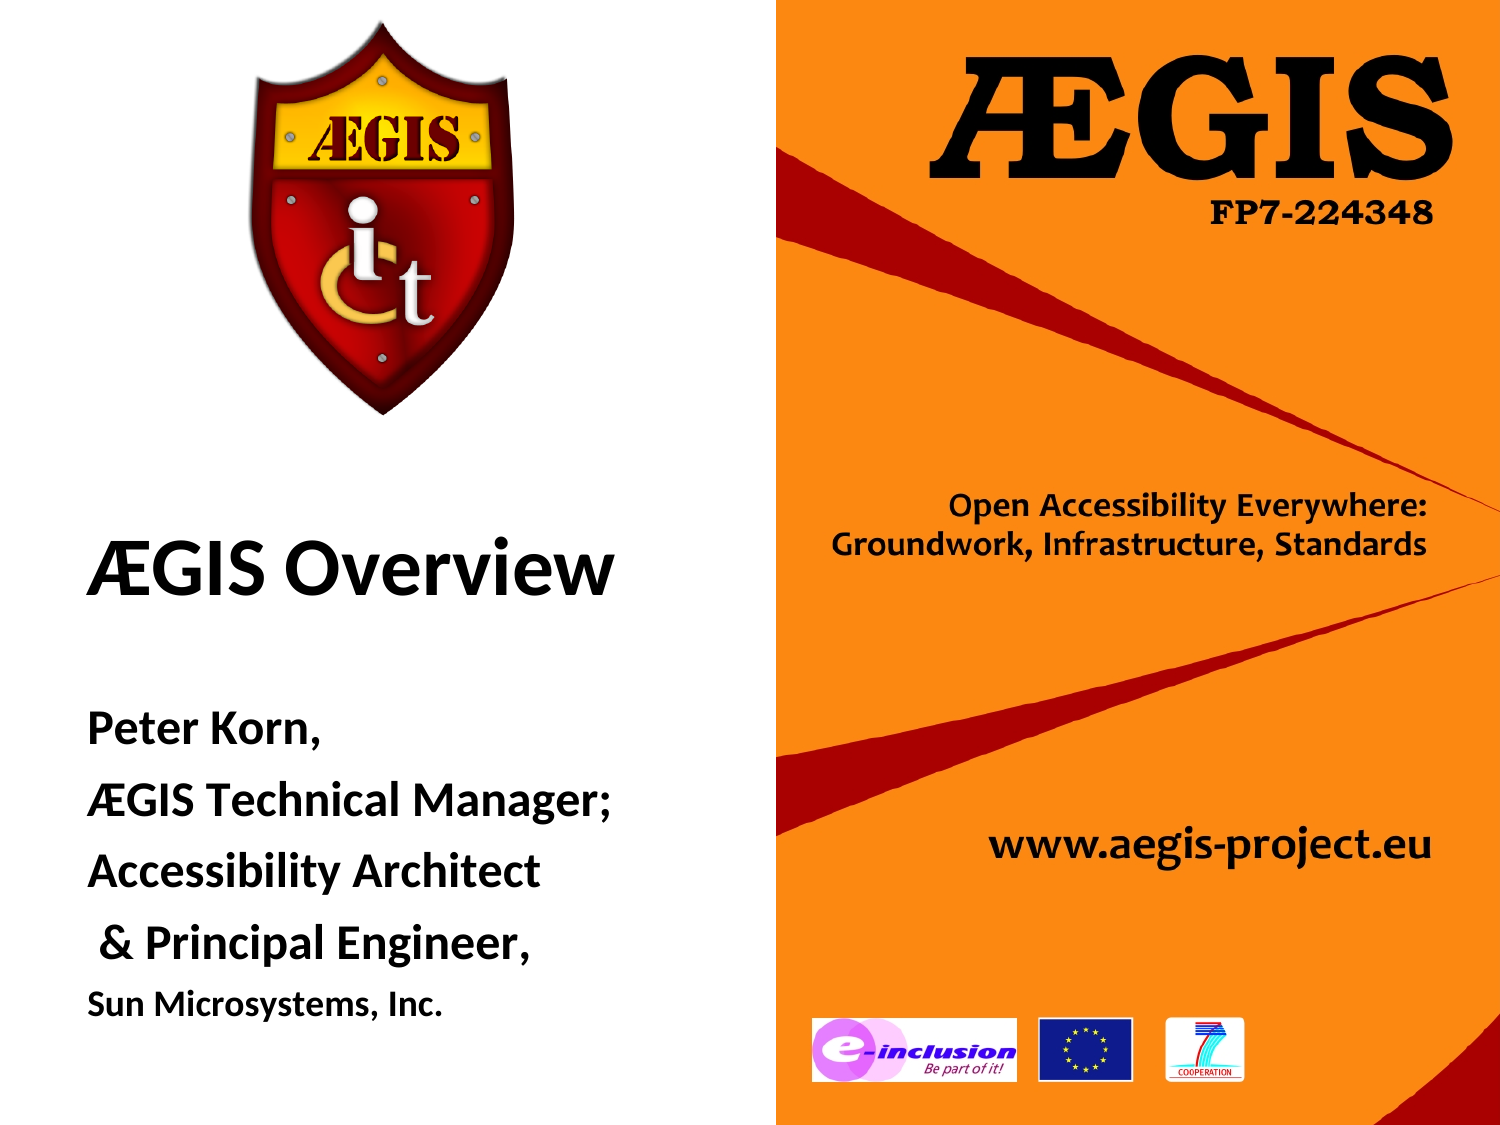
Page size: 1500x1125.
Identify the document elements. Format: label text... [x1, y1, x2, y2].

picture [234, 0, 528, 435]
text_box ÆGIS Overview Peter Korn, ÆGIS Technical Manager; Accessibility Architect & Principal Engineer, Sun Microsystems, Inc. [72, 504, 715, 904]
